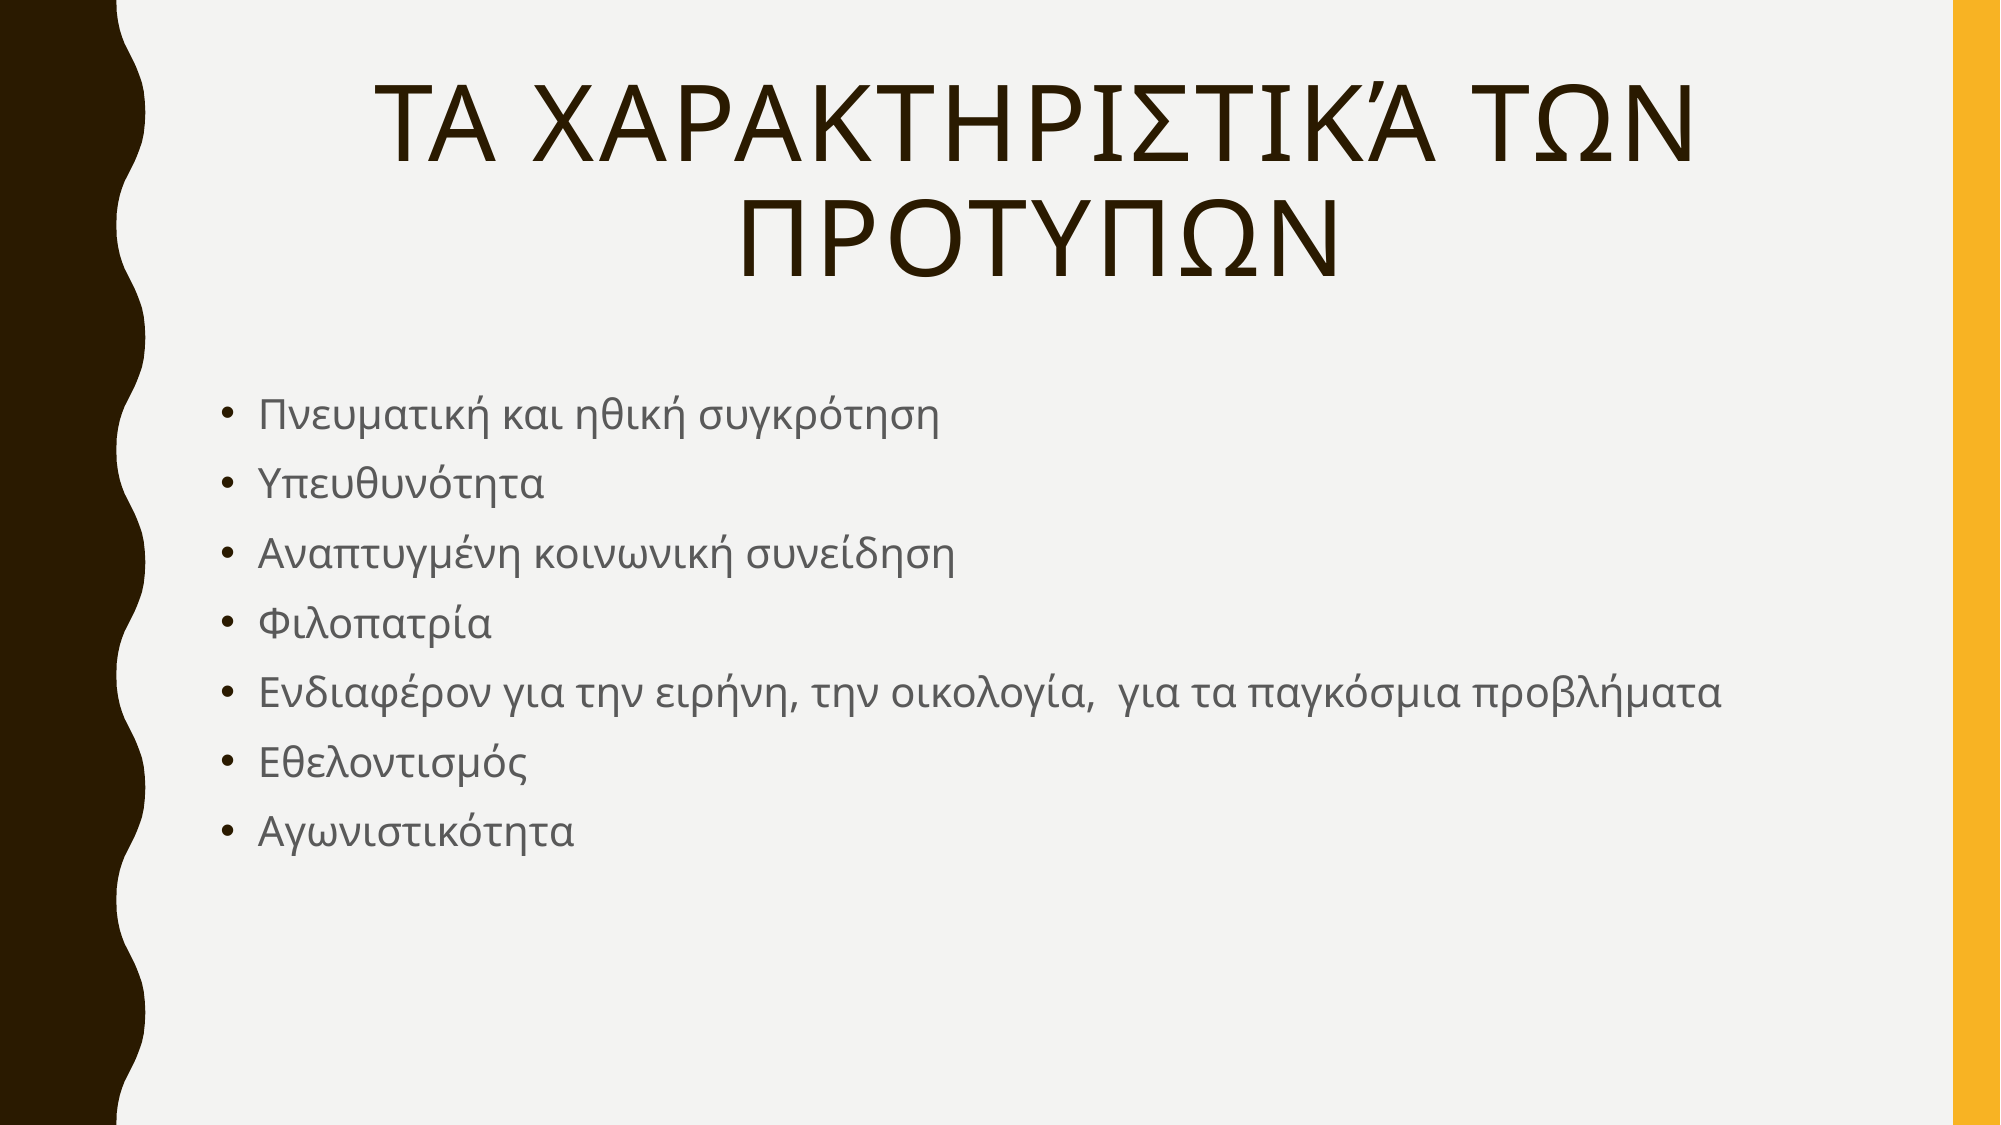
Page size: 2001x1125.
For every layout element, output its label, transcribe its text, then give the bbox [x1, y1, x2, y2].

list Πνευματική και ηθική συγκρότηση Υπευθυνότητα Αναπτυγμένη κοινωνική συνείδηση Φιλοπατρία Ενδιαφέρον για την ειρήνη, την οικολογία, για τα παγκόσμια προβλήματα Εθελοντισμός Αγωνιστικότητα [205, 375, 1876, 965]
title Τα χαρακτηριστικά των προτυπων [205, 62, 1876, 308]
